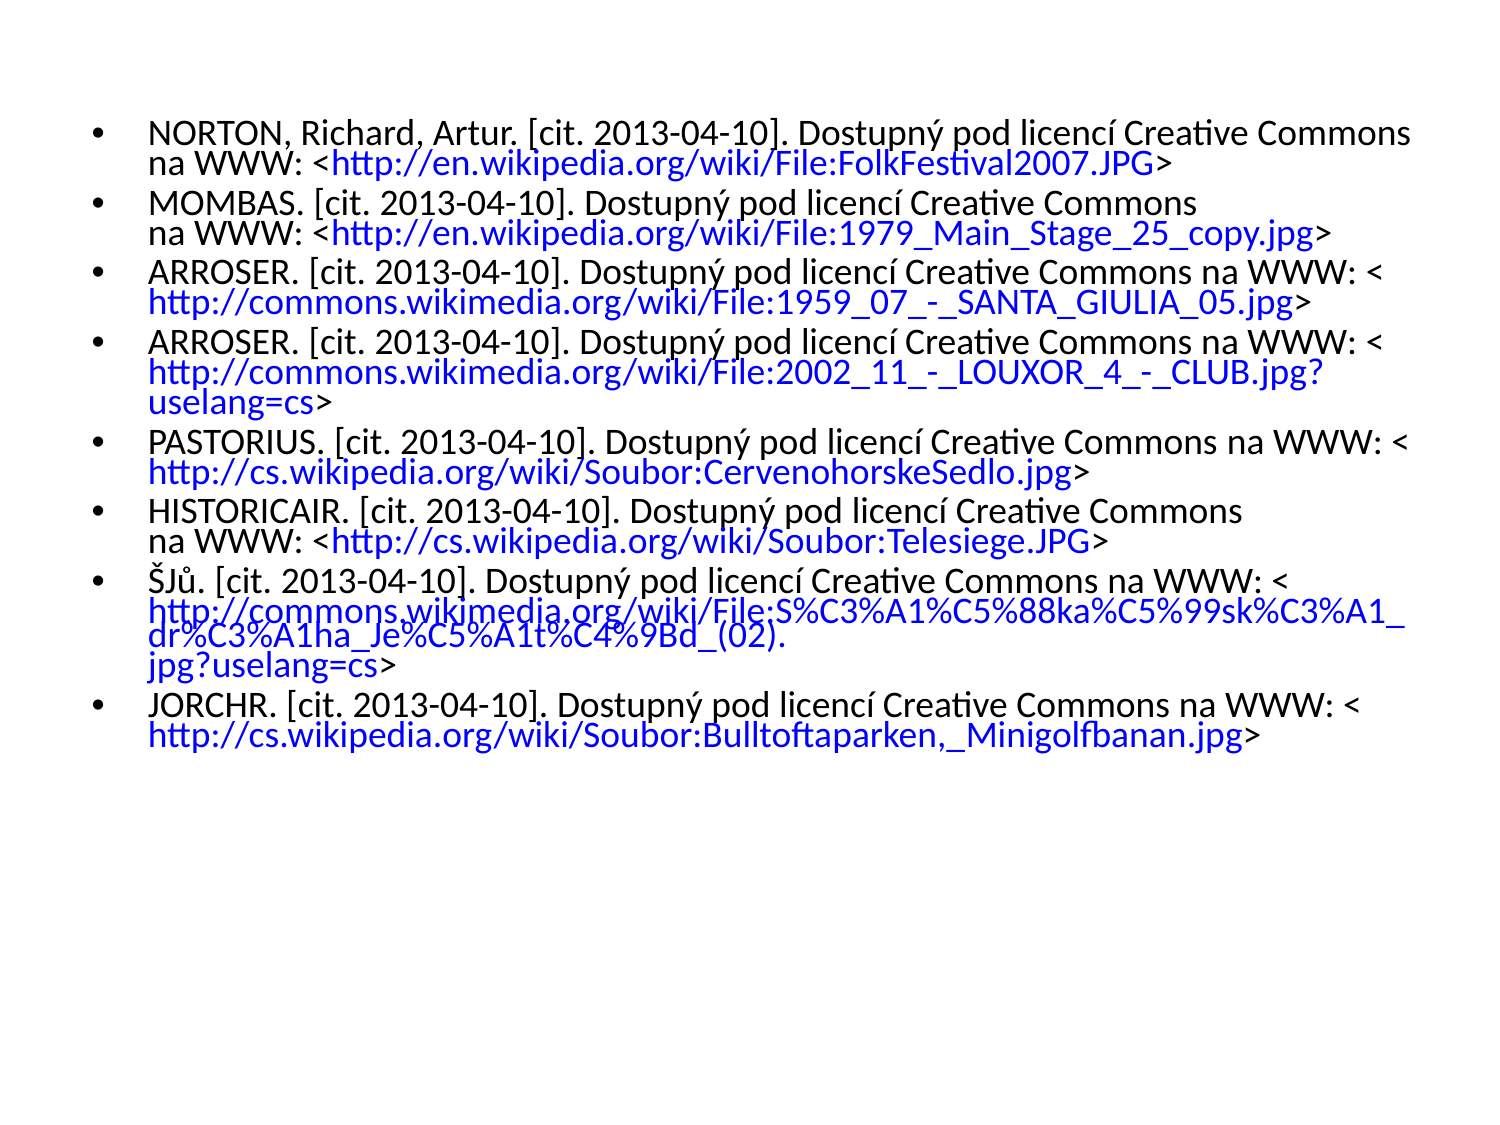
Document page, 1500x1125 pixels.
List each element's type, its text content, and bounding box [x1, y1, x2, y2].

list NORTON, Richard, Artur. [cit. 2013-04-10]. Dostupný pod licencí Creative Commons na WWW: <http://en.wikipedia.org/wiki/File:FolkFestival2007.JPG> MOMBAS. [cit. 2013-04-10]. Dostupný pod licencí Creative Commons na WWW: <http://en.wikipedia.org/wiki/File:1979_Main_Stage_25_copy.jpg> ARROSER. [cit. 2013-04-10]. Dostupný pod licencí Creative Commons na WWW: <http://commons.wikimedia.org/wiki/File:1959_07_-_SANTA_GIULIA_05.jpg> ARROSER. [cit. 2013-04-10]. Dostupný pod licencí Creative Commons na WWW: <http://commons.wikimedia.org/wiki/File:2002_11_-_LOUXOR_4_-_CLUB.jpg?uselang=cs> PASTORIUS. [cit. 2013-04-10]. Dostupný pod licencí Creative Commons na WWW: <http://cs.wikipedia.org/wiki/Soubor:CervenohorskeSedlo.jpg> HISTORICAIR. [cit. 2013-04-10]. Dostupný pod licencí Creative Commons na WWW: <http://cs.wikipedia.org/wiki/Soubor:Telesiege.JPG> ŠJů. [cit. 2013-04-10]. Dostupný pod licencí Creative Commons na WWW: <http://commons.wikimedia.org/wiki/File:S%C3%A1%C5%88ka%C5%99sk%C3%A1_dr%C3%A1ha_Je%C5%A1t%C4%9Bd_(02).jpg?uselang=cs> JORCHR. [cit. 2013-04-10]. Dostupný pod licencí Creative Commons na WWW: <http://cs.wikipedia.org/wiki/Soubor:Bulltoftaparken,_Minigolfbanan.jpg> [76, 113, 1427, 1010]
